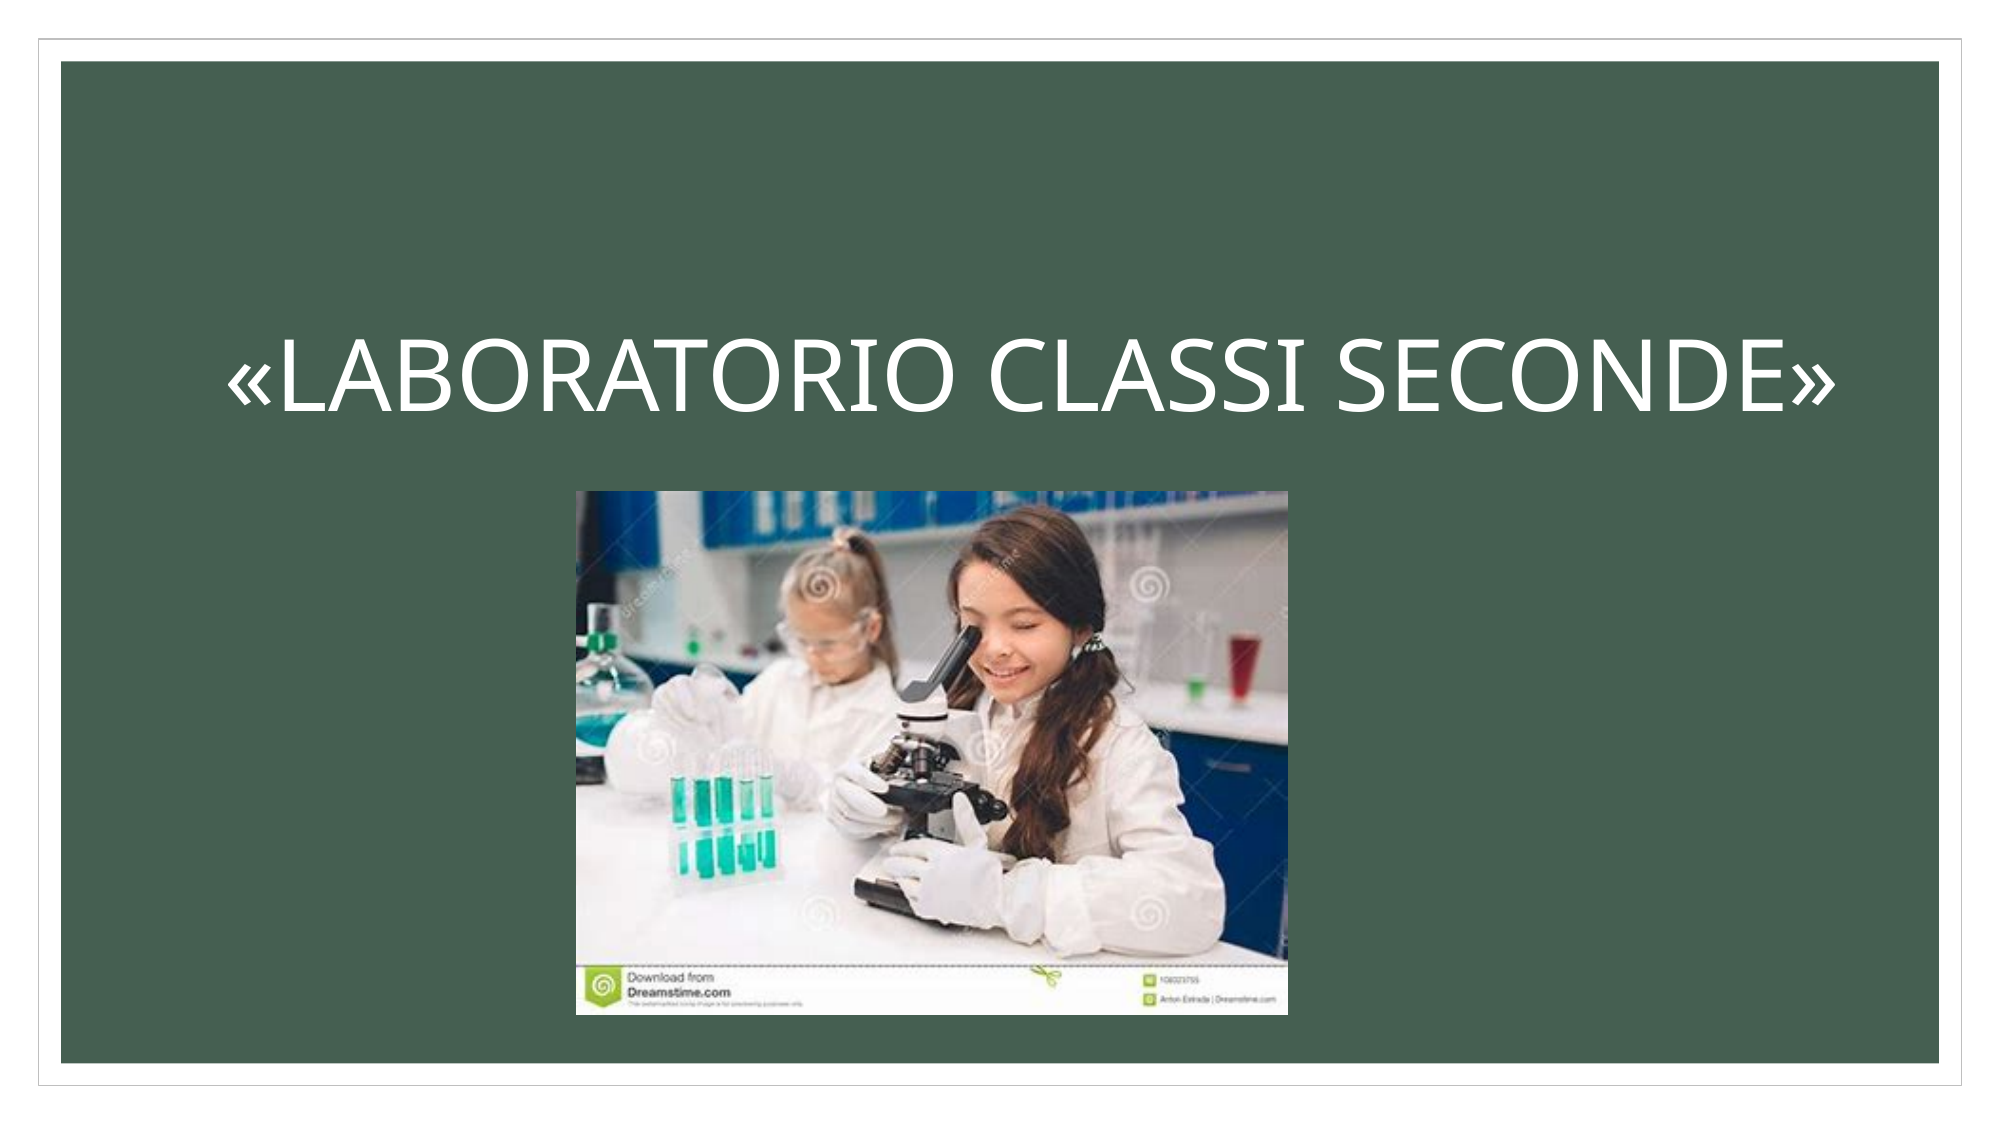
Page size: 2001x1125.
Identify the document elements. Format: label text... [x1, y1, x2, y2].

title «LABORATORIO CLASSI SECONDE» [209, 266, 1860, 492]
picture [576, 491, 1288, 1015]
